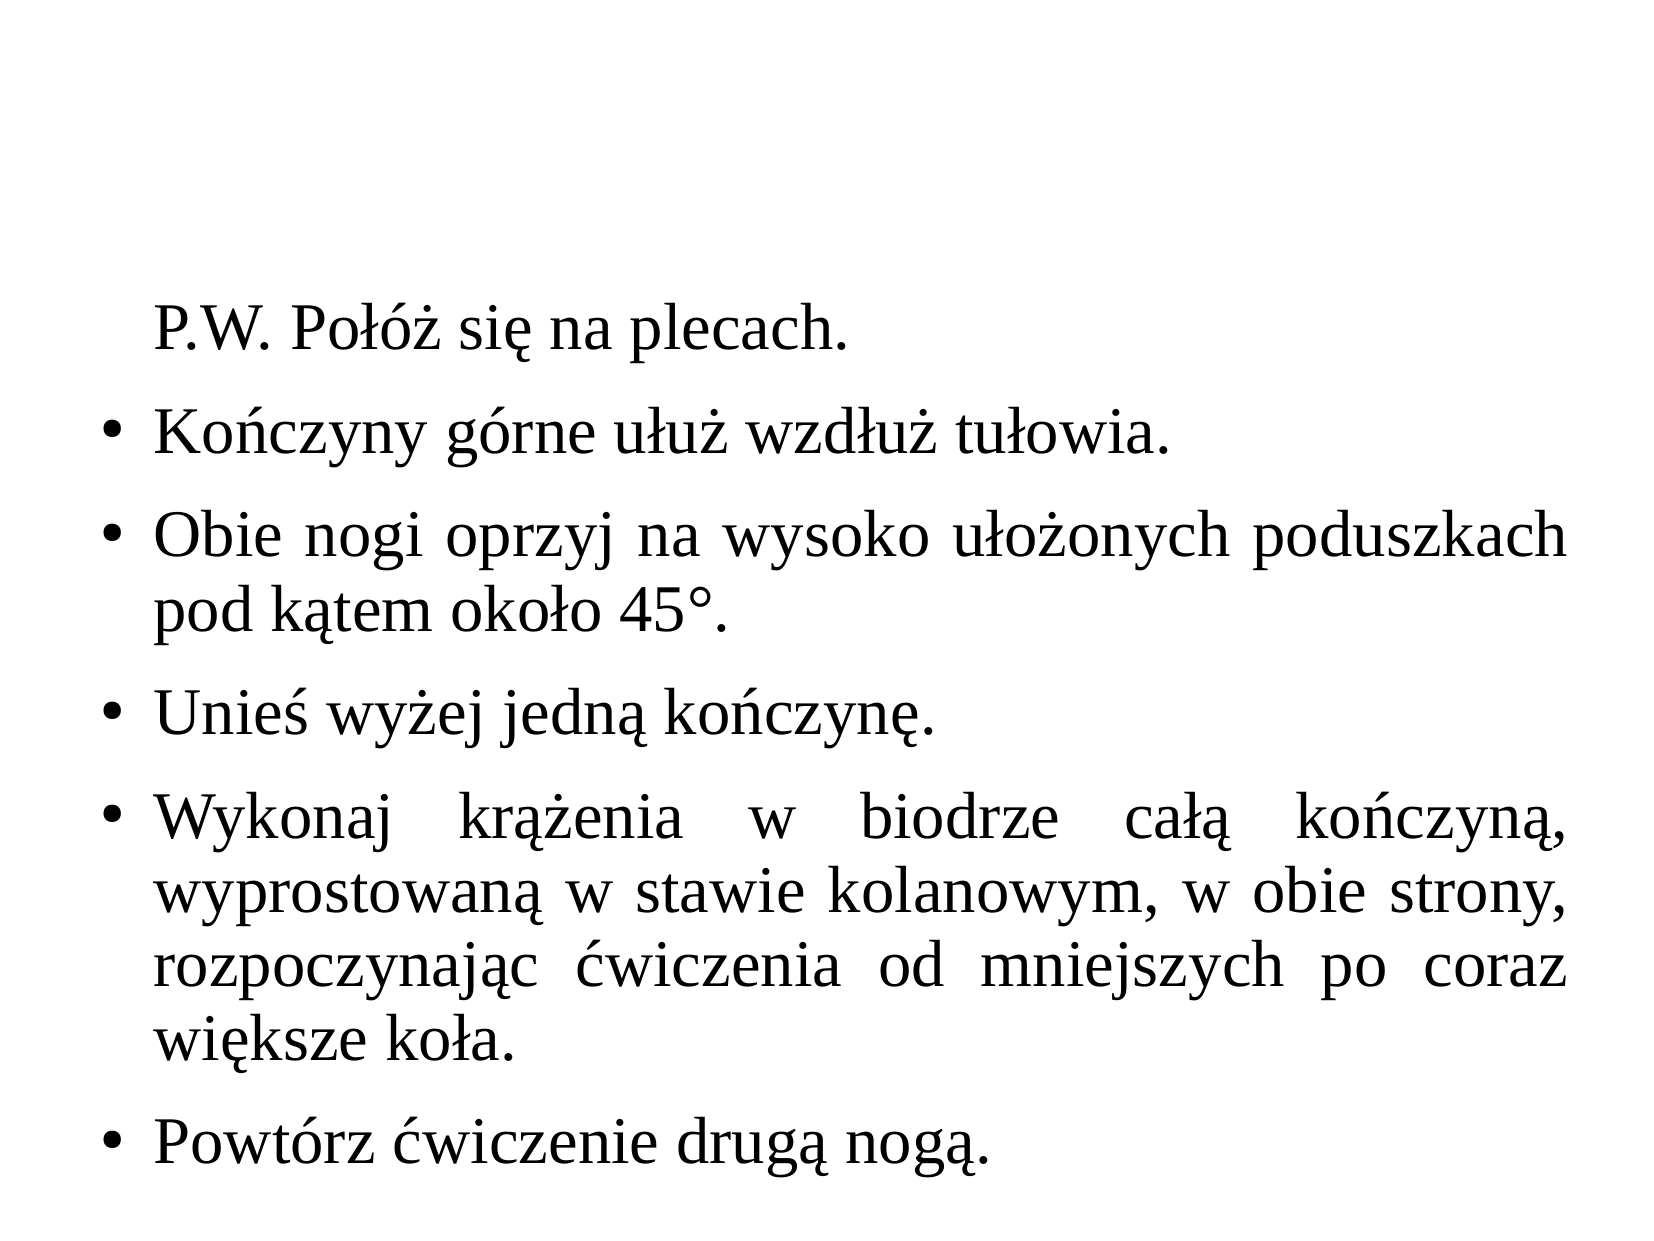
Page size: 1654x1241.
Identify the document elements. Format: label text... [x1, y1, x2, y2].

list P.W. Połóż się na plecach. Kończyny górne ułuż wzdłuż tułowia. Obie nogi oprzyj na wysoko ułożonych poduszkach pod kątem około 45°. Unieś wyżej jedną kończynę. Wykonaj krążenia w biodrze całą kończyną, wyprostowaną w stawie kolanowym, w obie strony, rozpoczynając ćwiczenia od mniejszych po coraz większe koła. Powtórz ćwiczenie drugą nogą. [82, 290, 1571, 1241]
